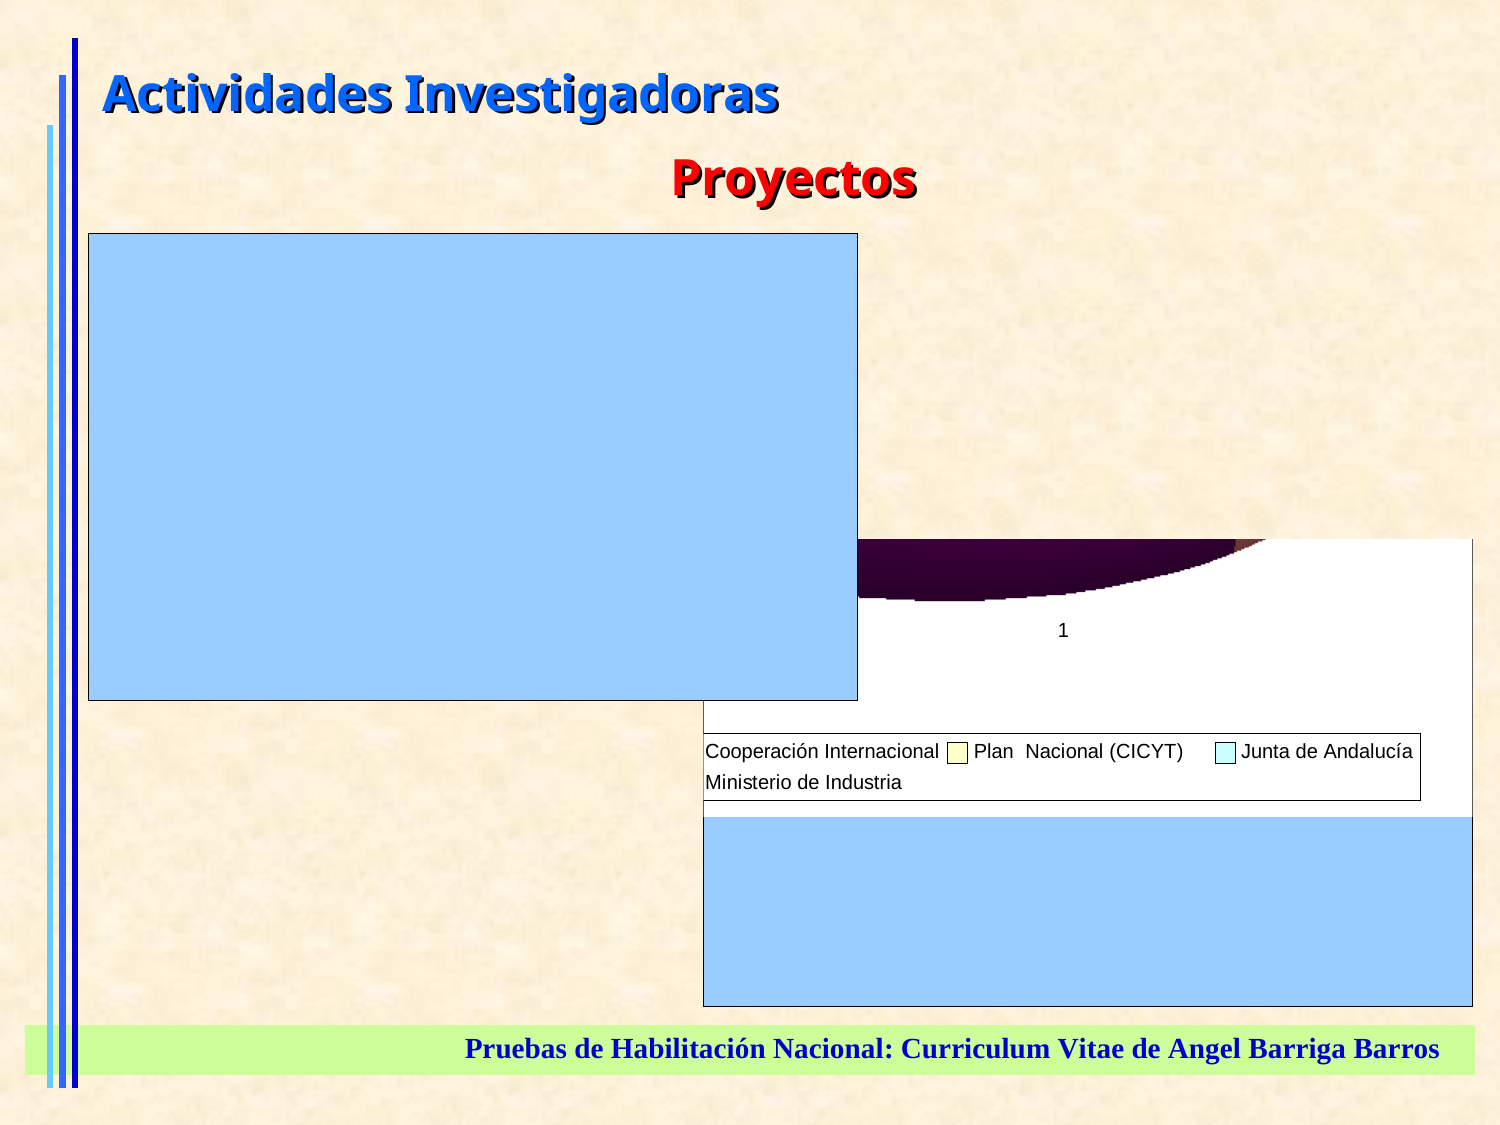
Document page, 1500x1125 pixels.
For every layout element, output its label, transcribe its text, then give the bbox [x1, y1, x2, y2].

text_box Actividades Investigadoras [87, 49, 794, 134]
picture [0, 0, 1500, 1125]
text_box Proyectos [655, 149, 932, 214]
chart [88, 233, 1473, 1007]
